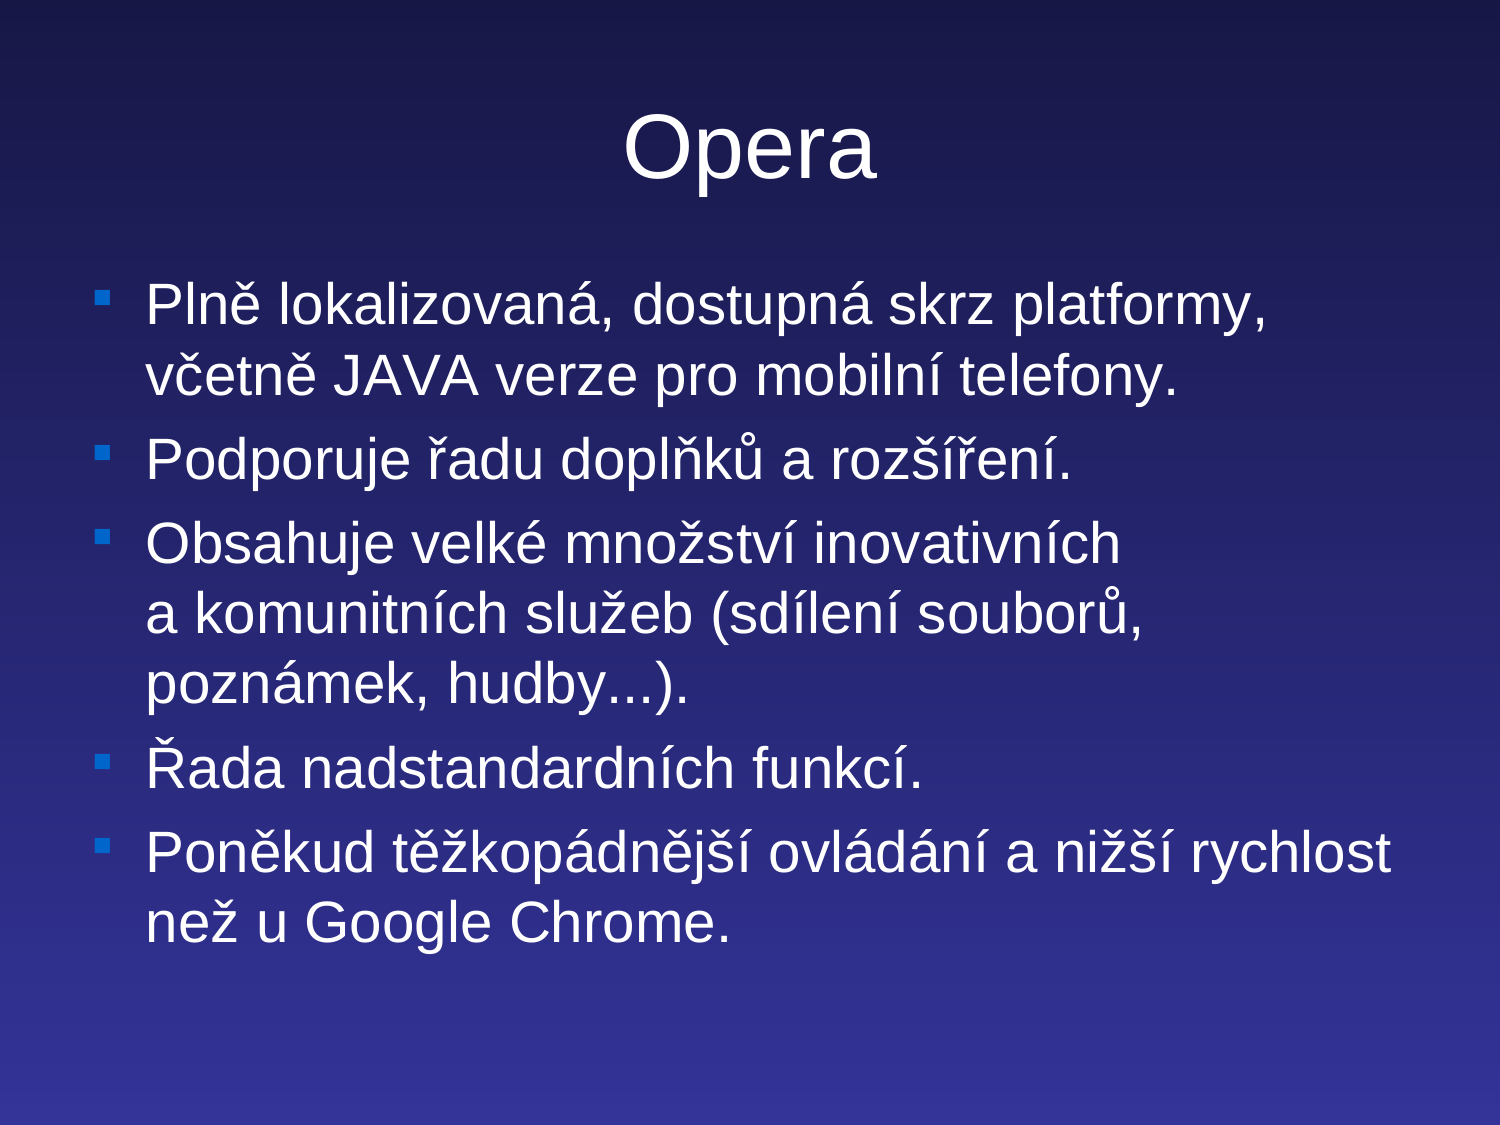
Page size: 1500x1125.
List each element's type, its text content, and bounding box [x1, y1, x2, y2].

list Plně lokalizovaná, dostupná skrz platformy, včetně JAVA verze pro mobilní telefony. Podporuje řadu doplňků a rozšíření. Obsahuje velké množství inovativních a komunitních služeb (sdílení souborů, poznámek, hudby...). Řada nadstandardních funkcí. Poněkud těžkopádnější ovládání a nižší rychlost než u Google Chrome. [75, 262, 1426, 993]
title Opera [75, 45, 1426, 233]
